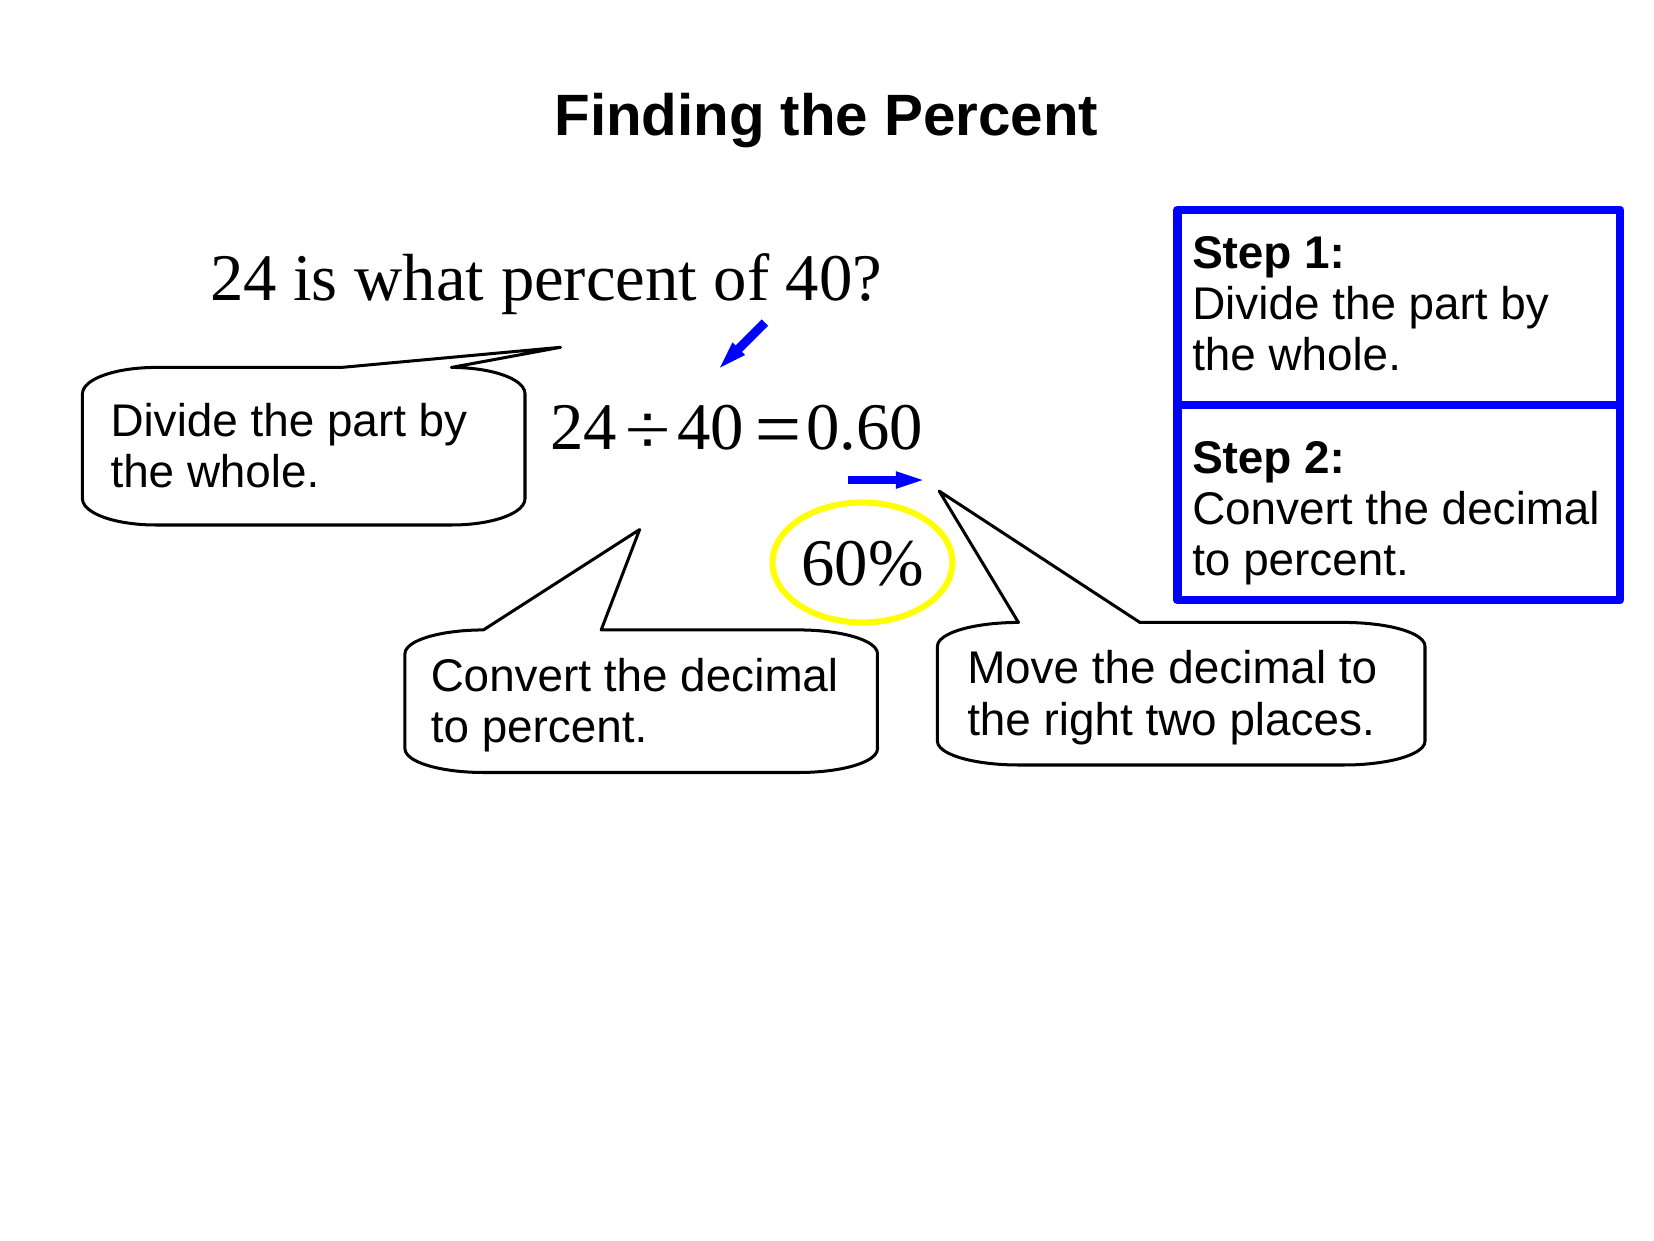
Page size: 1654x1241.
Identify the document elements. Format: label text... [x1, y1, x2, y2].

text_box Step 1: Divide the part by the whole. Step 2: Convert the decimal to percent. [1177, 219, 1636, 636]
text_box Step 1: Divide the part by the whole. Step 2: Convert the decimal to percent. [1182, 409, 1616, 596]
text_box Step 1: Divide the part by the whole. Step 2: Convert the decimal to percent. [1182, 219, 1616, 401]
chart [542, 390, 931, 464]
text_box Divide the part by the whole. [82, 347, 561, 526]
text_box Move the decimal to the right two places. [937, 491, 1426, 766]
text_box Convert the decimal to percent. [404, 529, 878, 773]
chart [202, 241, 893, 316]
chart [795, 526, 931, 601]
text_box Finding the Percent [393, 75, 1261, 157]
